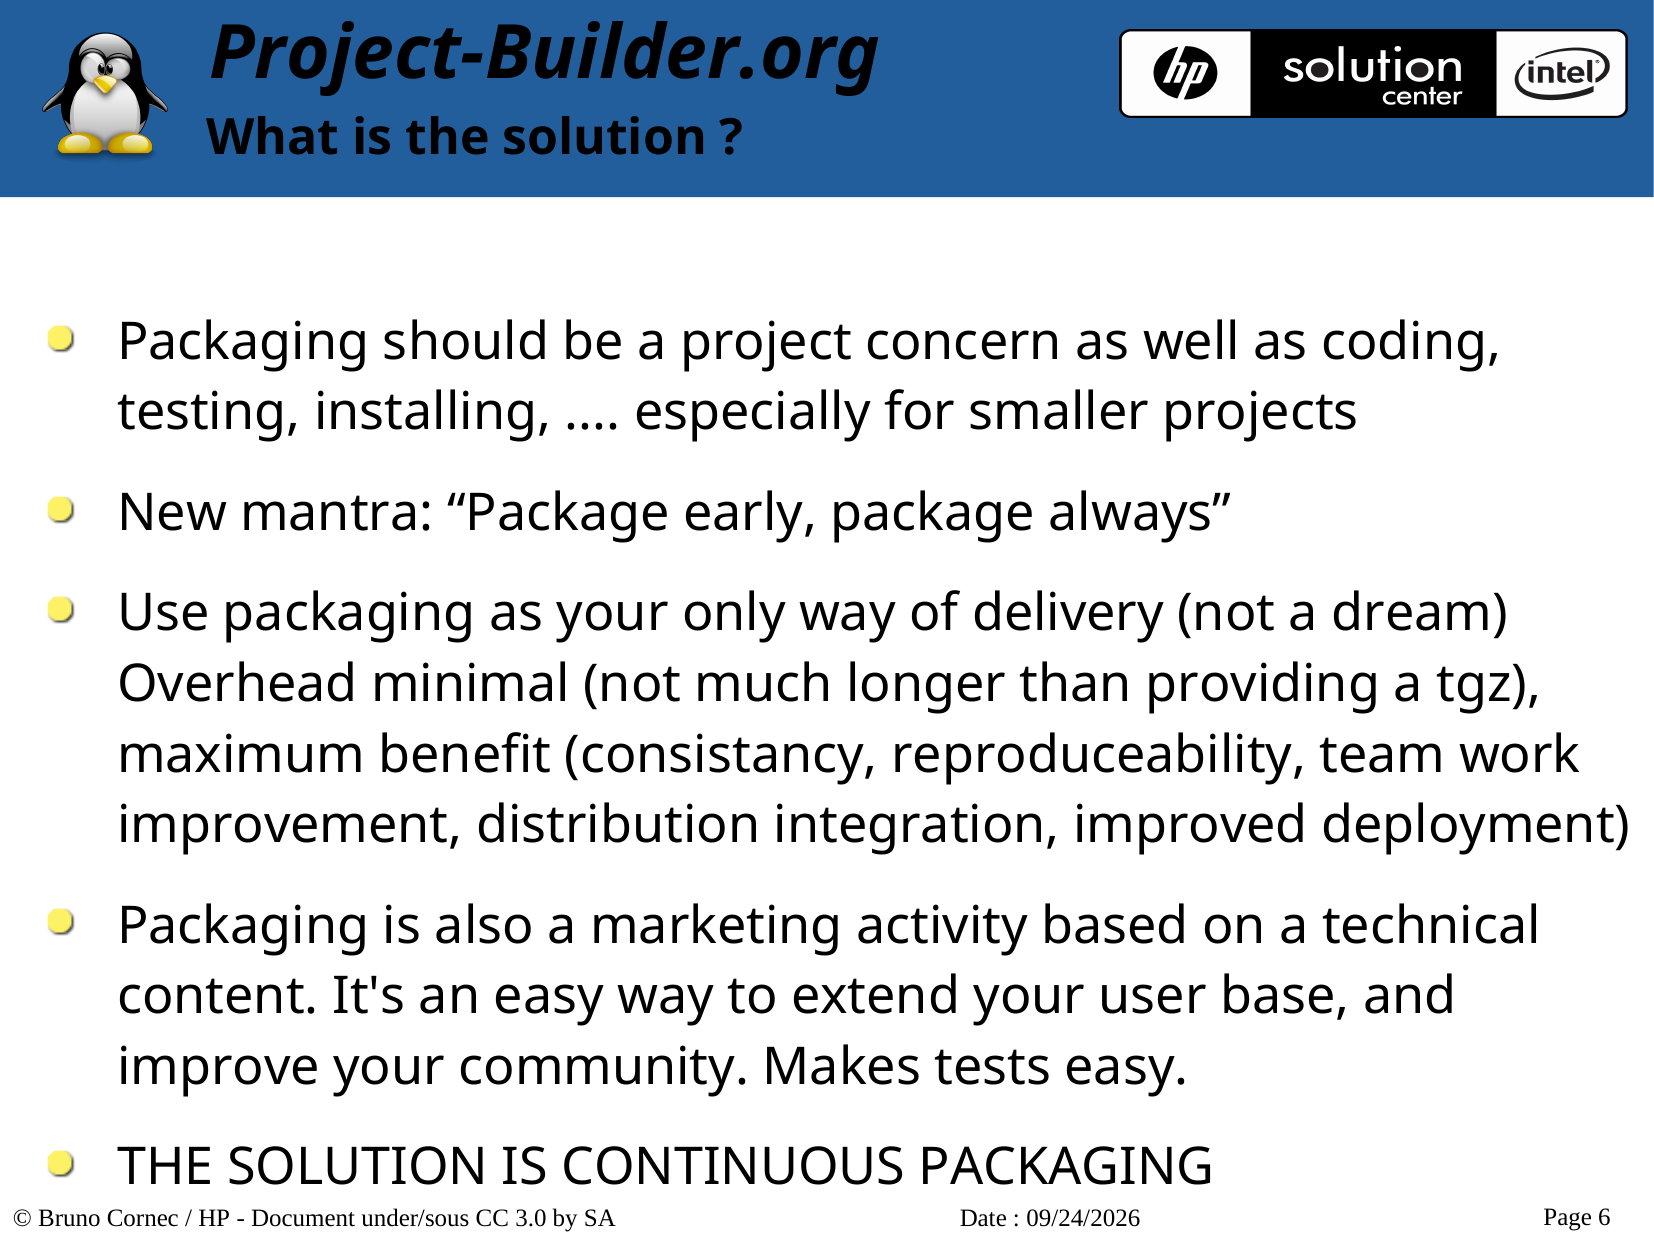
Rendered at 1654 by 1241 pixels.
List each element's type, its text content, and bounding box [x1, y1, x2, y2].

picture [1119, 29, 1628, 118]
title What is the solution ? [206, 56, 1121, 218]
list Packaging should be a project concern as well as coding, testing, installing, .... especially for smaller projects New mantra: “Package early, package always” Use packaging as your only way of delivery (not a dream) Overhead minimal (not much longer than providing a tgz), maximum benefit (consistancy, reproduceability, team work improvement, distribution integration, improved deployment) Packaging is also a marketing activity based on a technical content. It's an easy way to extend your user base, and improve your community. Makes tests easy. THE SOLUTION IS CONTINUOUS PACKAGING [34, 303, 1642, 1190]
picture [42, 29, 168, 167]
